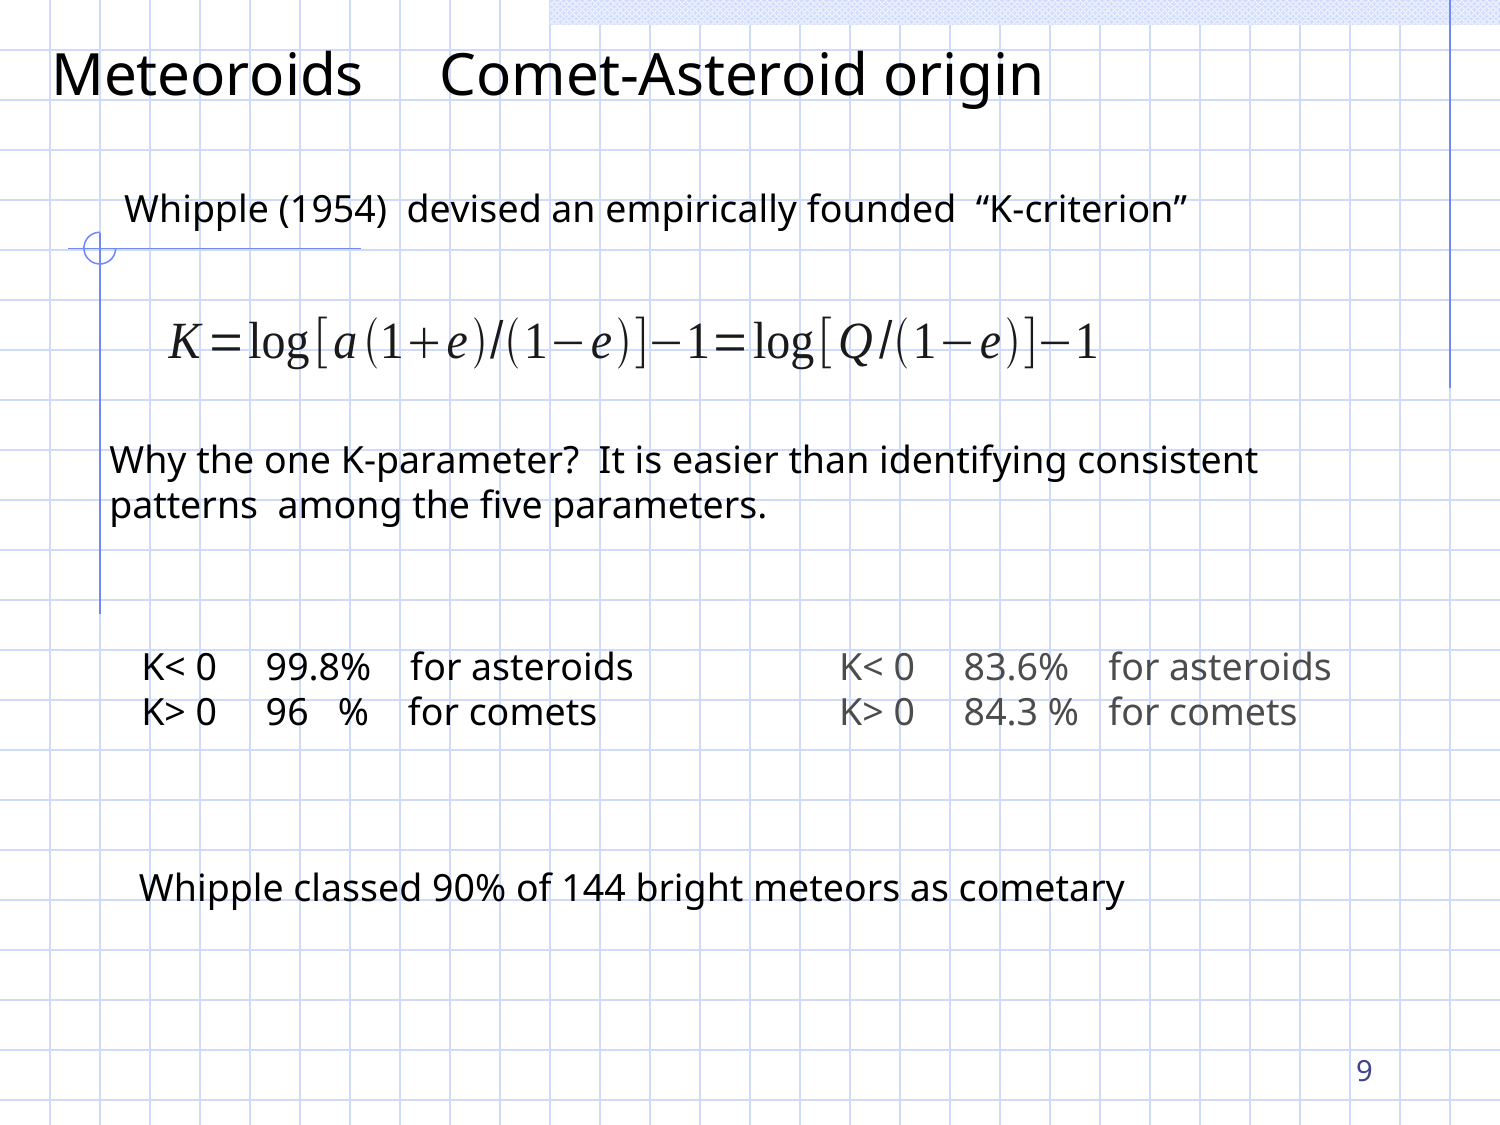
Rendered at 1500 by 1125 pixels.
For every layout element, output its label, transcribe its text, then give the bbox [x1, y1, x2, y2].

text_box K< 0 83.6% for asteroids K> 0 84.3 % for comets [824, 635, 1429, 741]
text_box K< 0 99.8% for asteroids K> 0 96 % for comets [126, 635, 731, 741]
text_box Whipple classed 90% of 144 bright meteors as cometary [124, 857, 1226, 917]
picture [549, 0, 1449, 25]
picture [1451, 0, 1500, 25]
text_box Whipple (1954) devised an empirically founded “K-criterion” [109, 177, 1302, 237]
text_box Meteoroids Comet-Asteroid origin [36, 29, 1131, 115]
chart [153, 311, 1112, 371]
text_box Why the one K-parameter? It is easier than identifying consistent patterns among the five parameters. [94, 429, 1388, 534]
